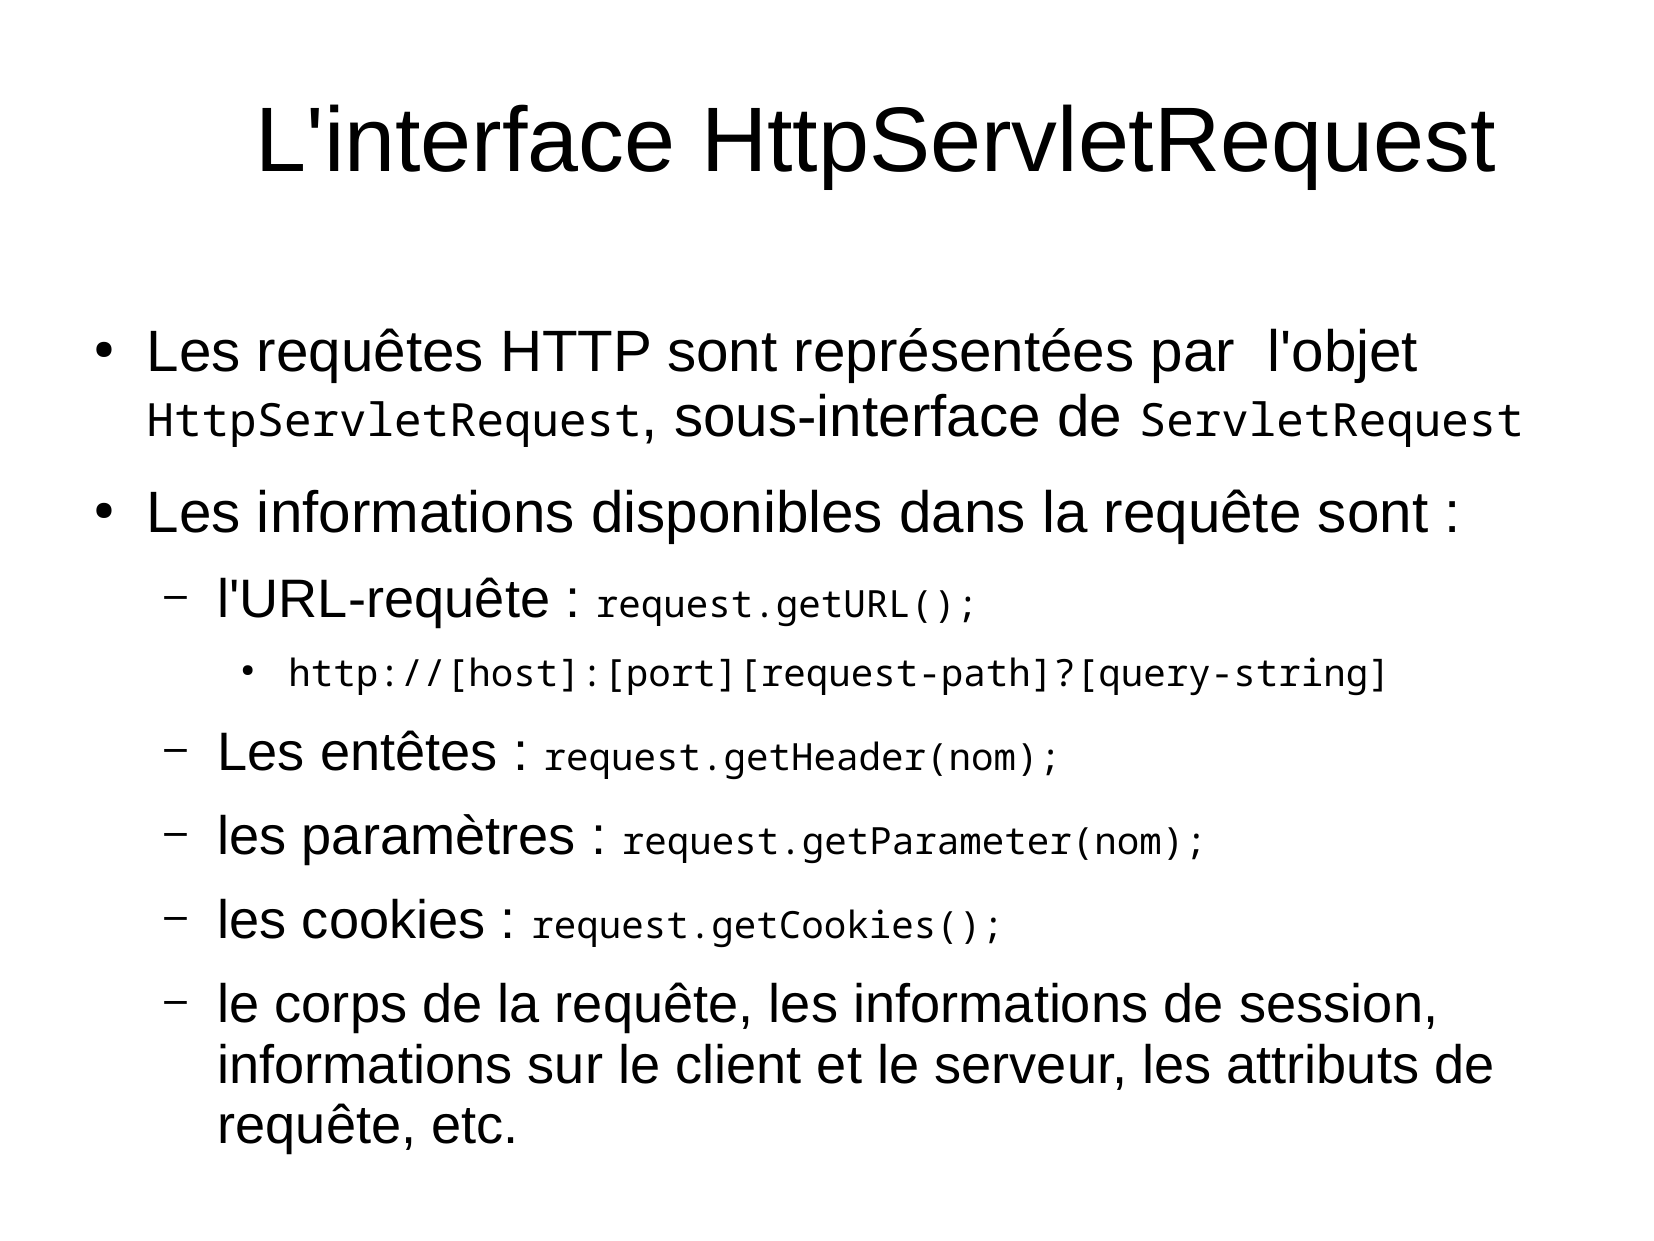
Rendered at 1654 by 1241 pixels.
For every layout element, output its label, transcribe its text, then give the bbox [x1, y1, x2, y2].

title L'interface HttpServletRequest [129, 88, 1625, 191]
list Les requêtes HTTP sont représentées par l'objet HttpServletRequest, sous-interface de ServletRequest Les informations disponibles dans la requête sont : l'URL-requête : request.getURL(); http://[host]:[port][request-path]?[query-string] Les entêtes : request.getHeader(nom); les paramètres : request.getParameter(nom); les cookies : request.getCookies(); le corps de la requête, les informations de session, informations sur le client et le serveur, les attributs de requête, etc. [75, 318, 1654, 1241]
